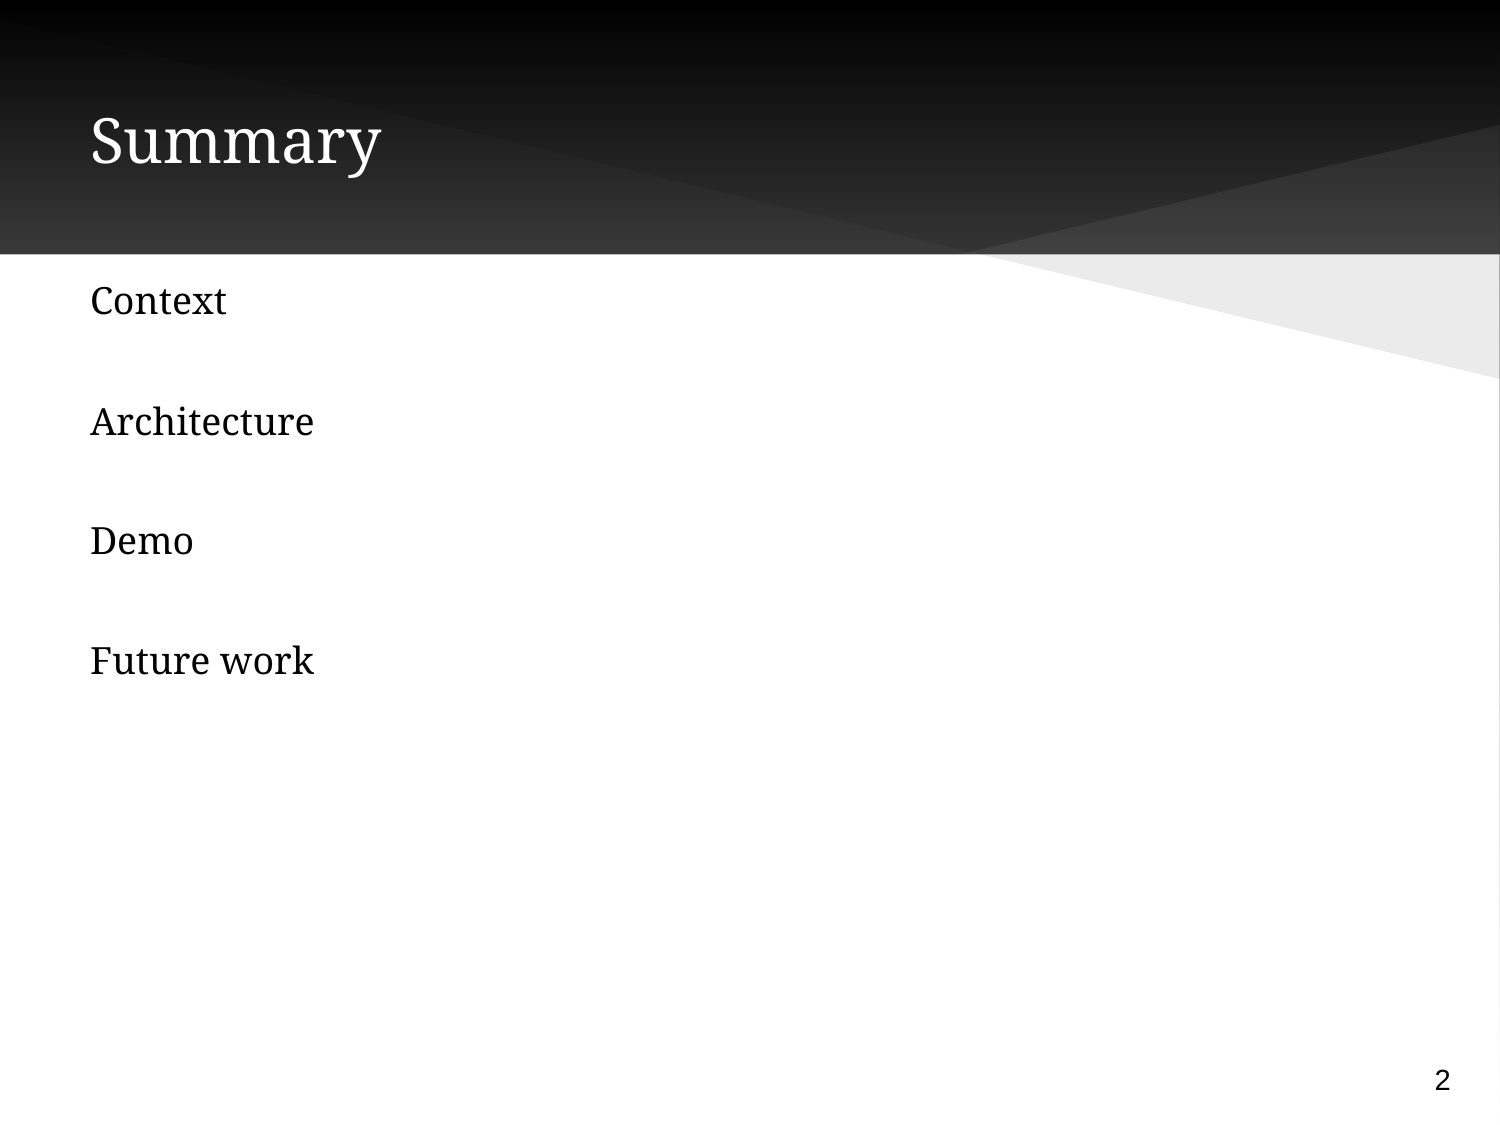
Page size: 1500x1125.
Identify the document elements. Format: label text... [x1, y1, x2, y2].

list Context Architecture Demo Future work [75, 262, 1425, 1078]
title Summary [75, 45, 1425, 233]
text_box 2 [1419, 1046, 1471, 1097]
